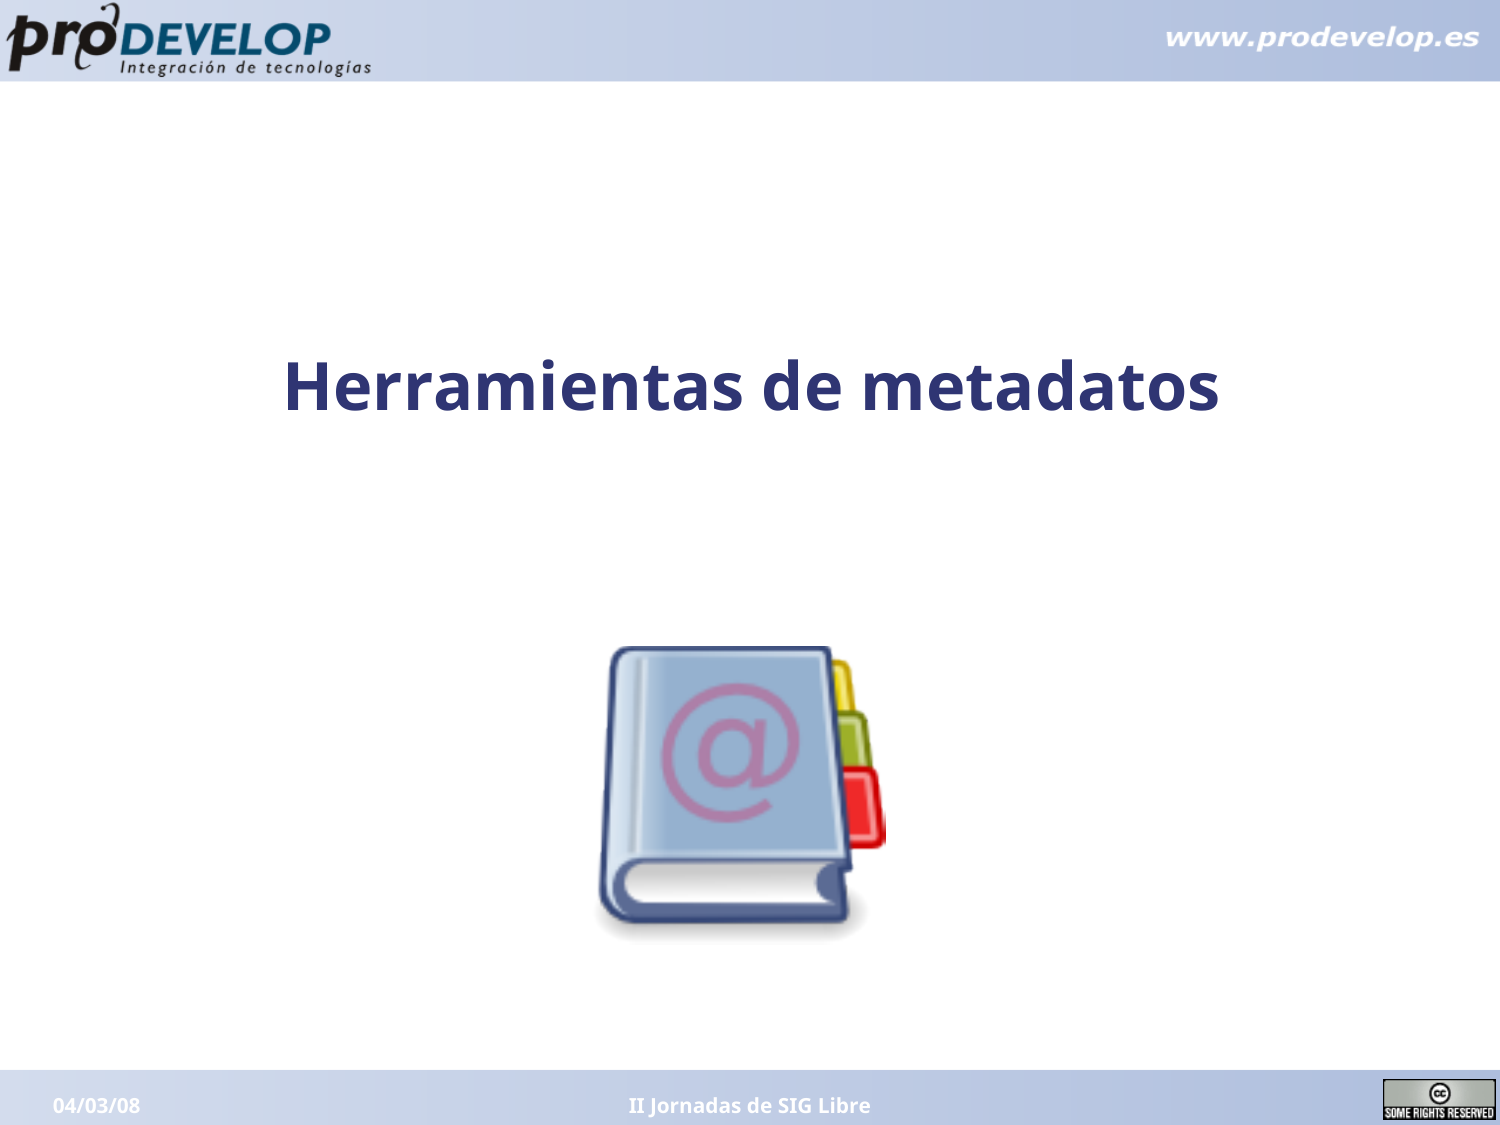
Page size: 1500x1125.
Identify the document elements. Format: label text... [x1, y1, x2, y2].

picture [0, 0, 1500, 1125]
title Herramientas de metadatos [76, 290, 1427, 479]
